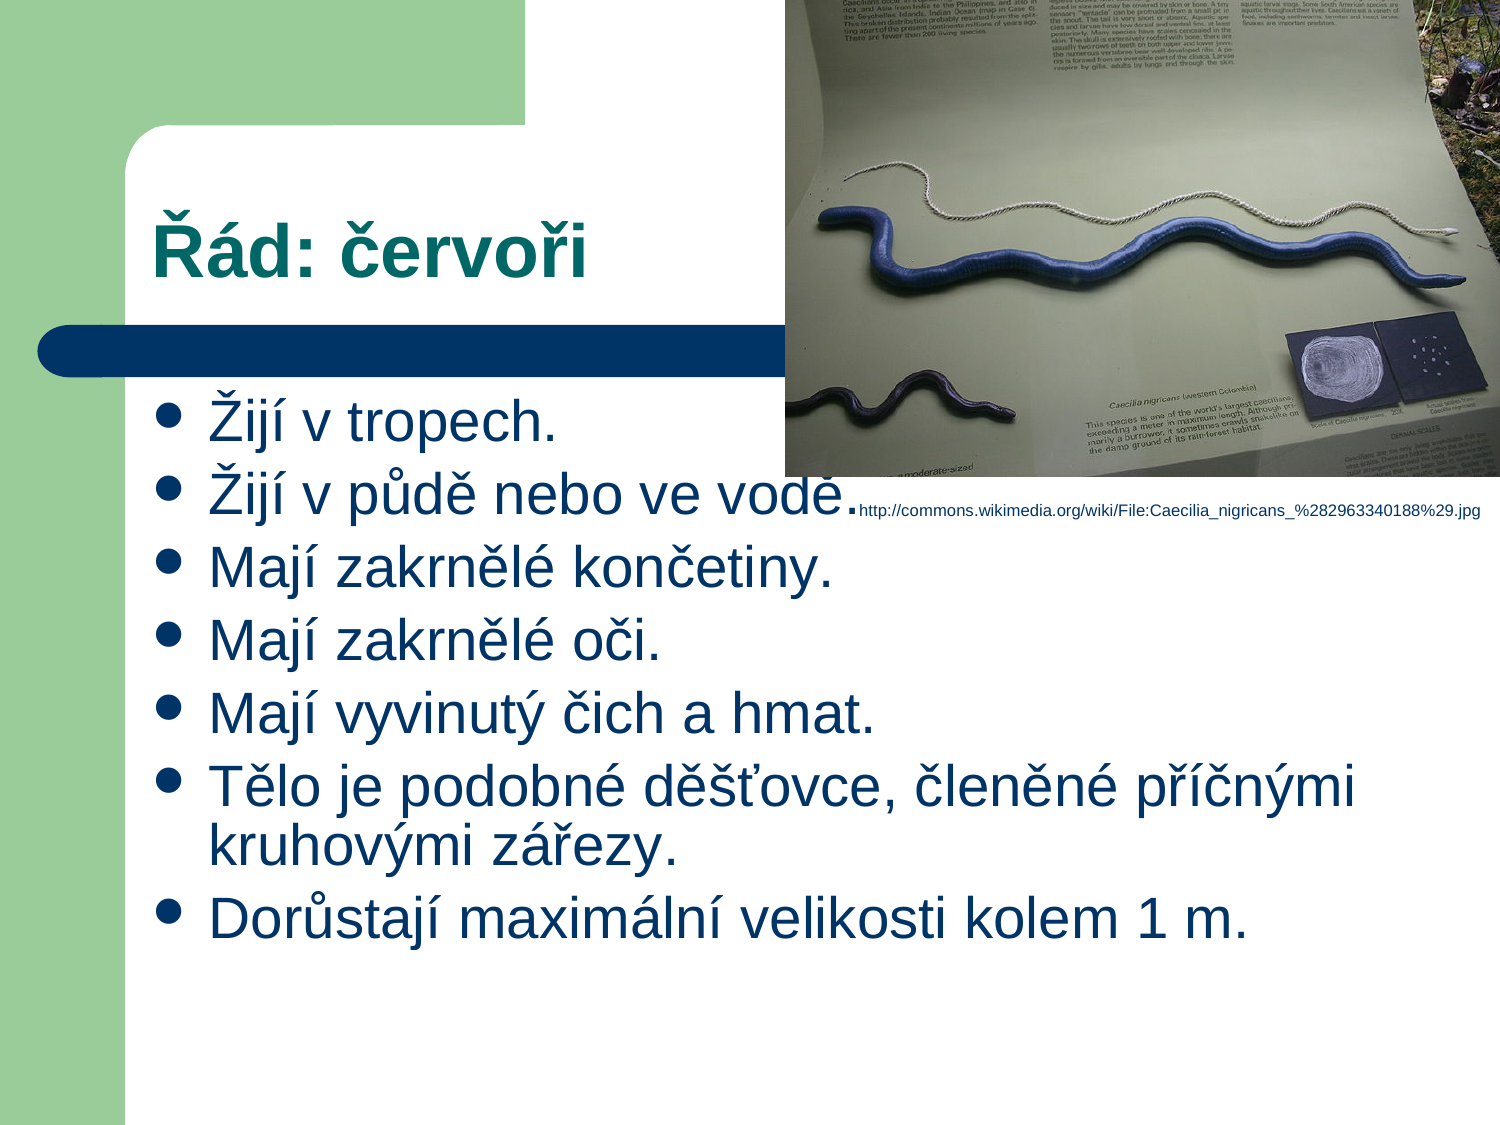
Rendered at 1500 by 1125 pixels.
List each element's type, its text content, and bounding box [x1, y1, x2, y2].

text_box http://commons.wikimedia.org/wiki/File:Caecilia_nigricans_%282963340188%29.jpg [844, 491, 1500, 528]
title Řád: červoři [136, 136, 785, 301]
list Žijí v tropech. Žijí v půdě nebo ve vodě. Mají zakrnělé končetiny. Mají zakrnělé oči. Mají vyvinutý čich a hmat. Tělo je podobné děšťovce, členěné příčnými kruhovými zářezy. Dorůstají maximální velikosti kolem 1 m. [137, 387, 1400, 999]
picture [785, 0, 1500, 477]
